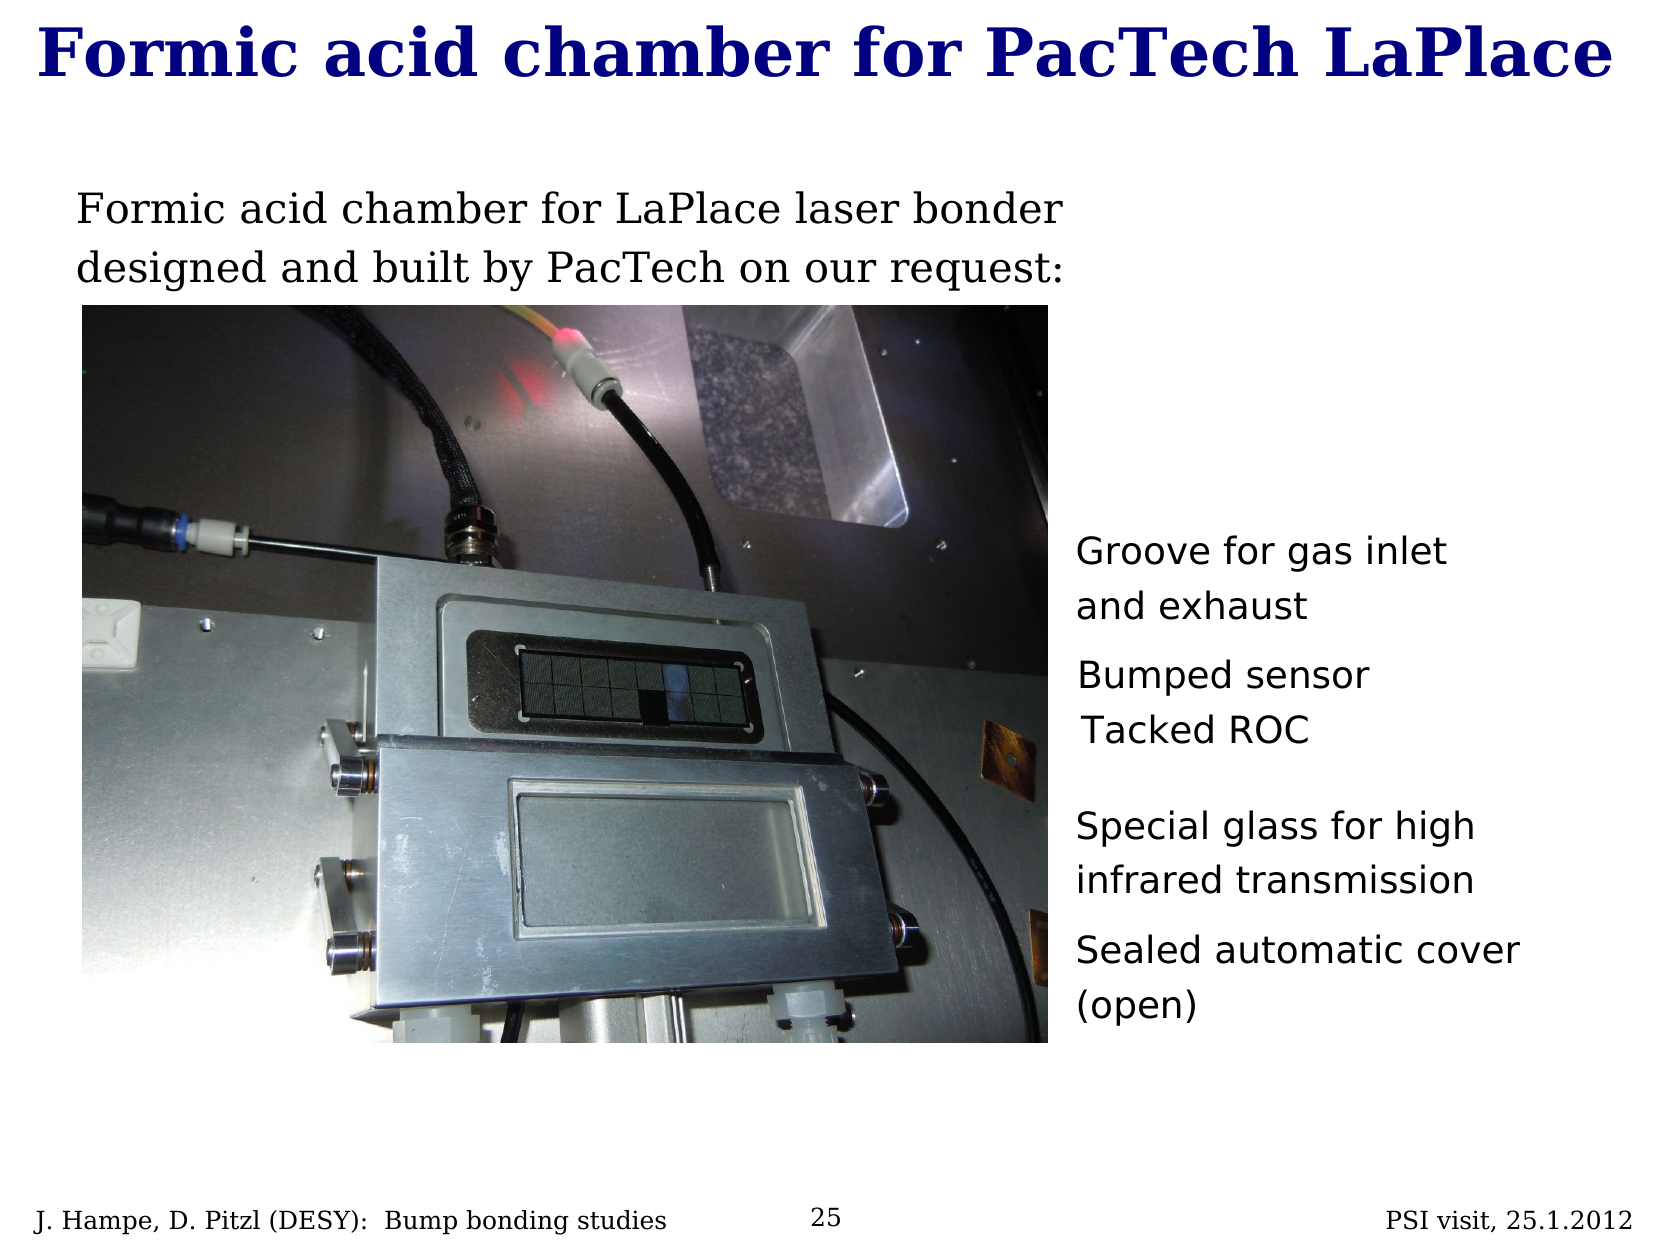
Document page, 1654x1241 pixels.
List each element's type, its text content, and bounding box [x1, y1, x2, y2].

text_box Bumped sensor [1061, 635, 1385, 704]
picture [82, 305, 1048, 1044]
text_box Sealed automatic cover (open) [1060, 910, 1557, 1034]
title Formic acid chamber for PacTech LaPlace [0, 13, 1654, 93]
text_box Groove for gas inlet and exhaust [1060, 502, 1516, 635]
text_box Formic acid chamber for LaPlace laser bonder designed and built by PacTech on our request: [75, 174, 1066, 283]
text_box Special glass for high infrared transmission [1060, 776, 1599, 910]
text_box Tacked ROC [1066, 680, 1326, 759]
